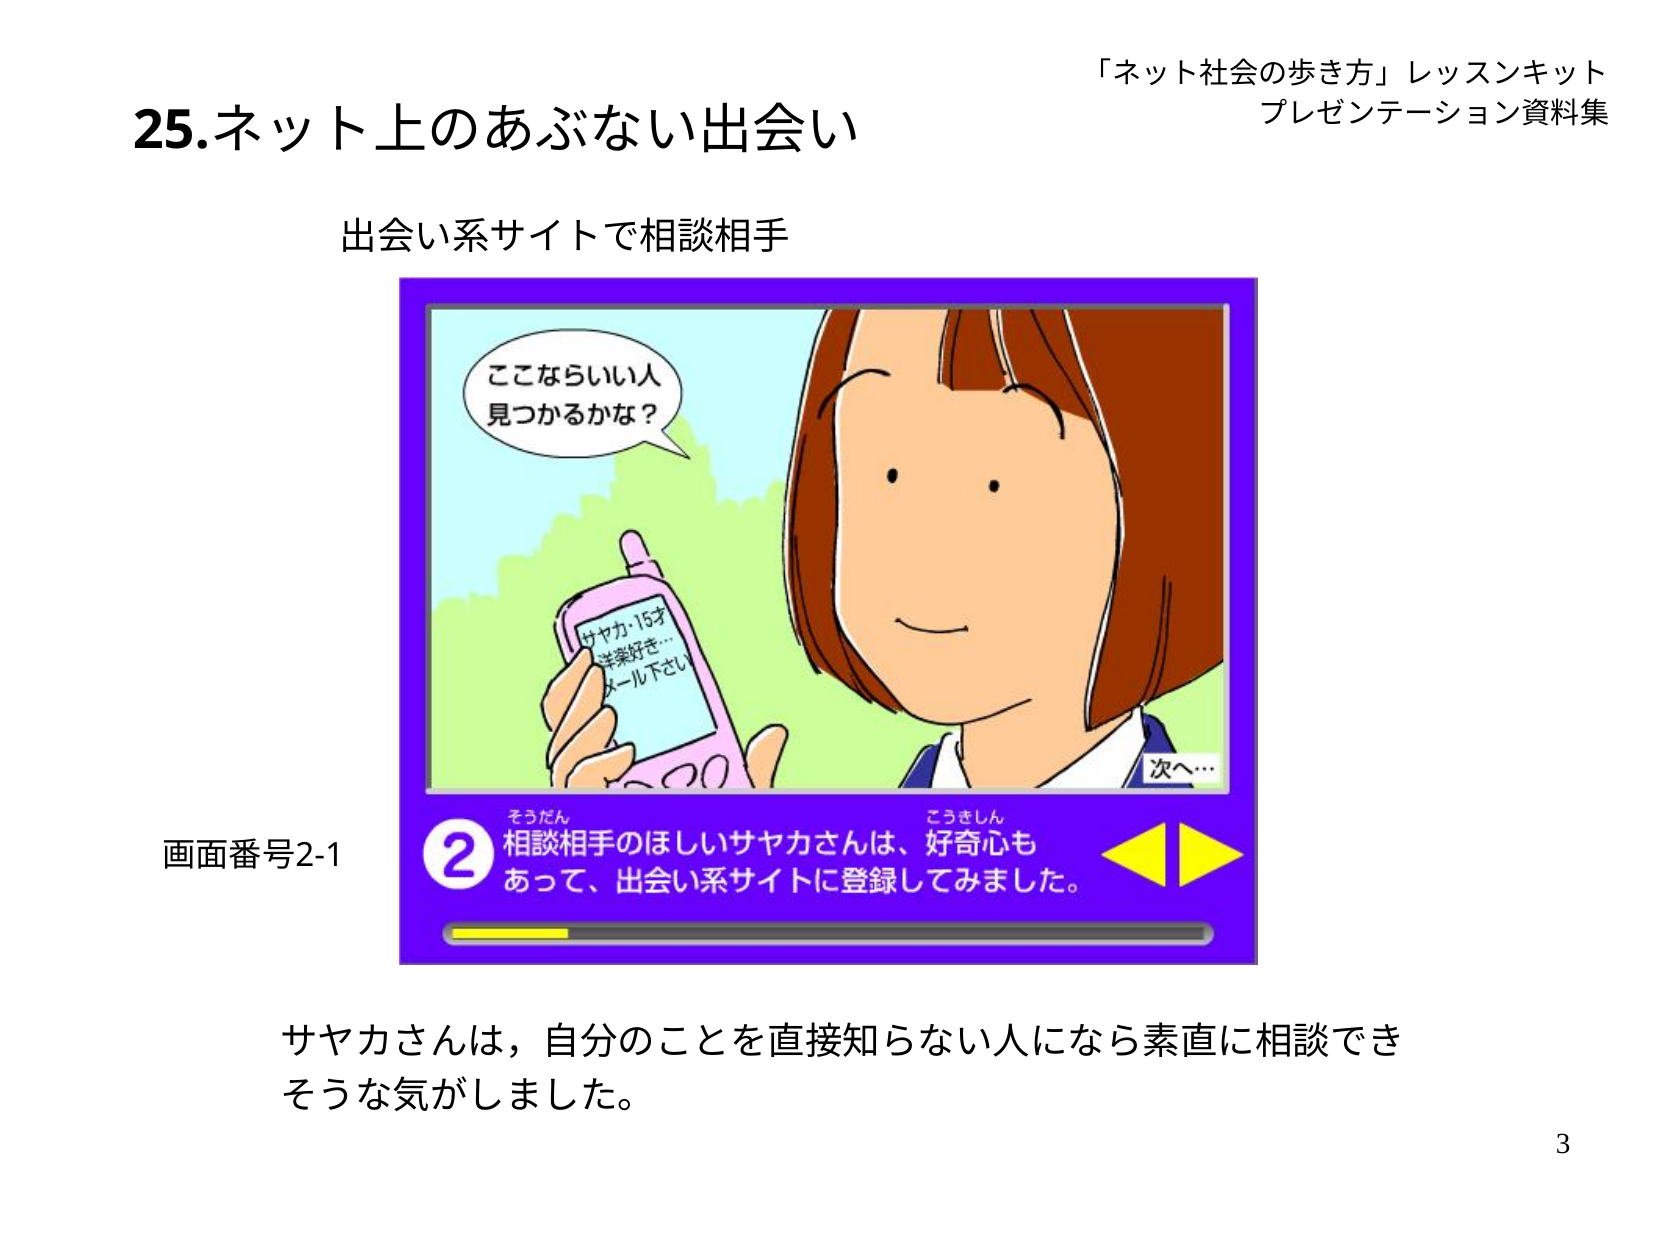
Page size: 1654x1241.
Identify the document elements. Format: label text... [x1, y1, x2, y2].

text_box 「ネット社会の歩き方」レッスンキット プレゼンテーション資料集 [1062, 44, 1625, 139]
picture [399, 277, 1258, 965]
text_box 出会い系サイトで相談相手 [324, 206, 857, 267]
text_box サヤカさんは，自分のことを直接知らない人になら素直に相談できそうな気がしました。 [265, 1003, 1447, 1128]
text_box 画面番号2-1 [147, 826, 384, 882]
text_box 25.ネット上のあぶない出会い [118, 88, 1241, 169]
